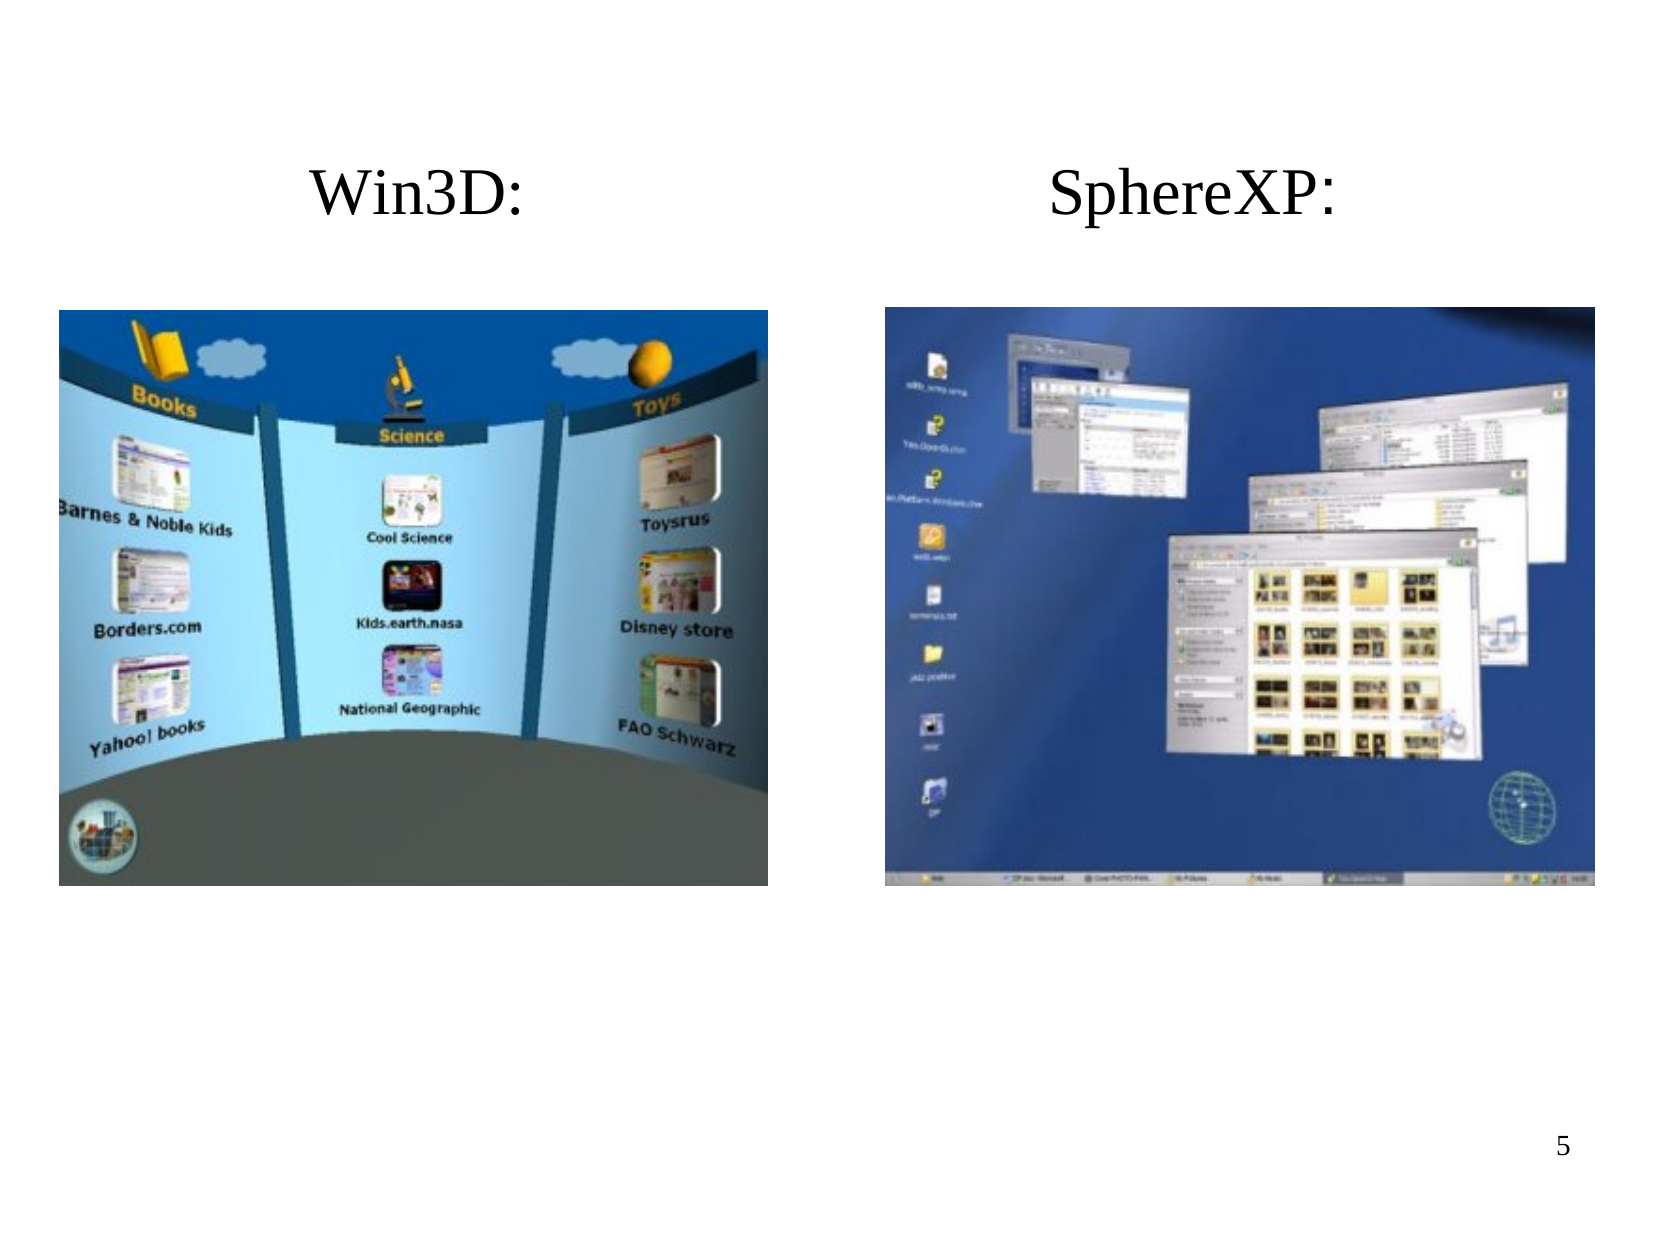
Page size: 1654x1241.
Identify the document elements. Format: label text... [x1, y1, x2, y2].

text_box Win3D: SphereXP: [295, 146, 1385, 237]
picture [59, 310, 768, 886]
picture [885, 307, 1595, 886]
